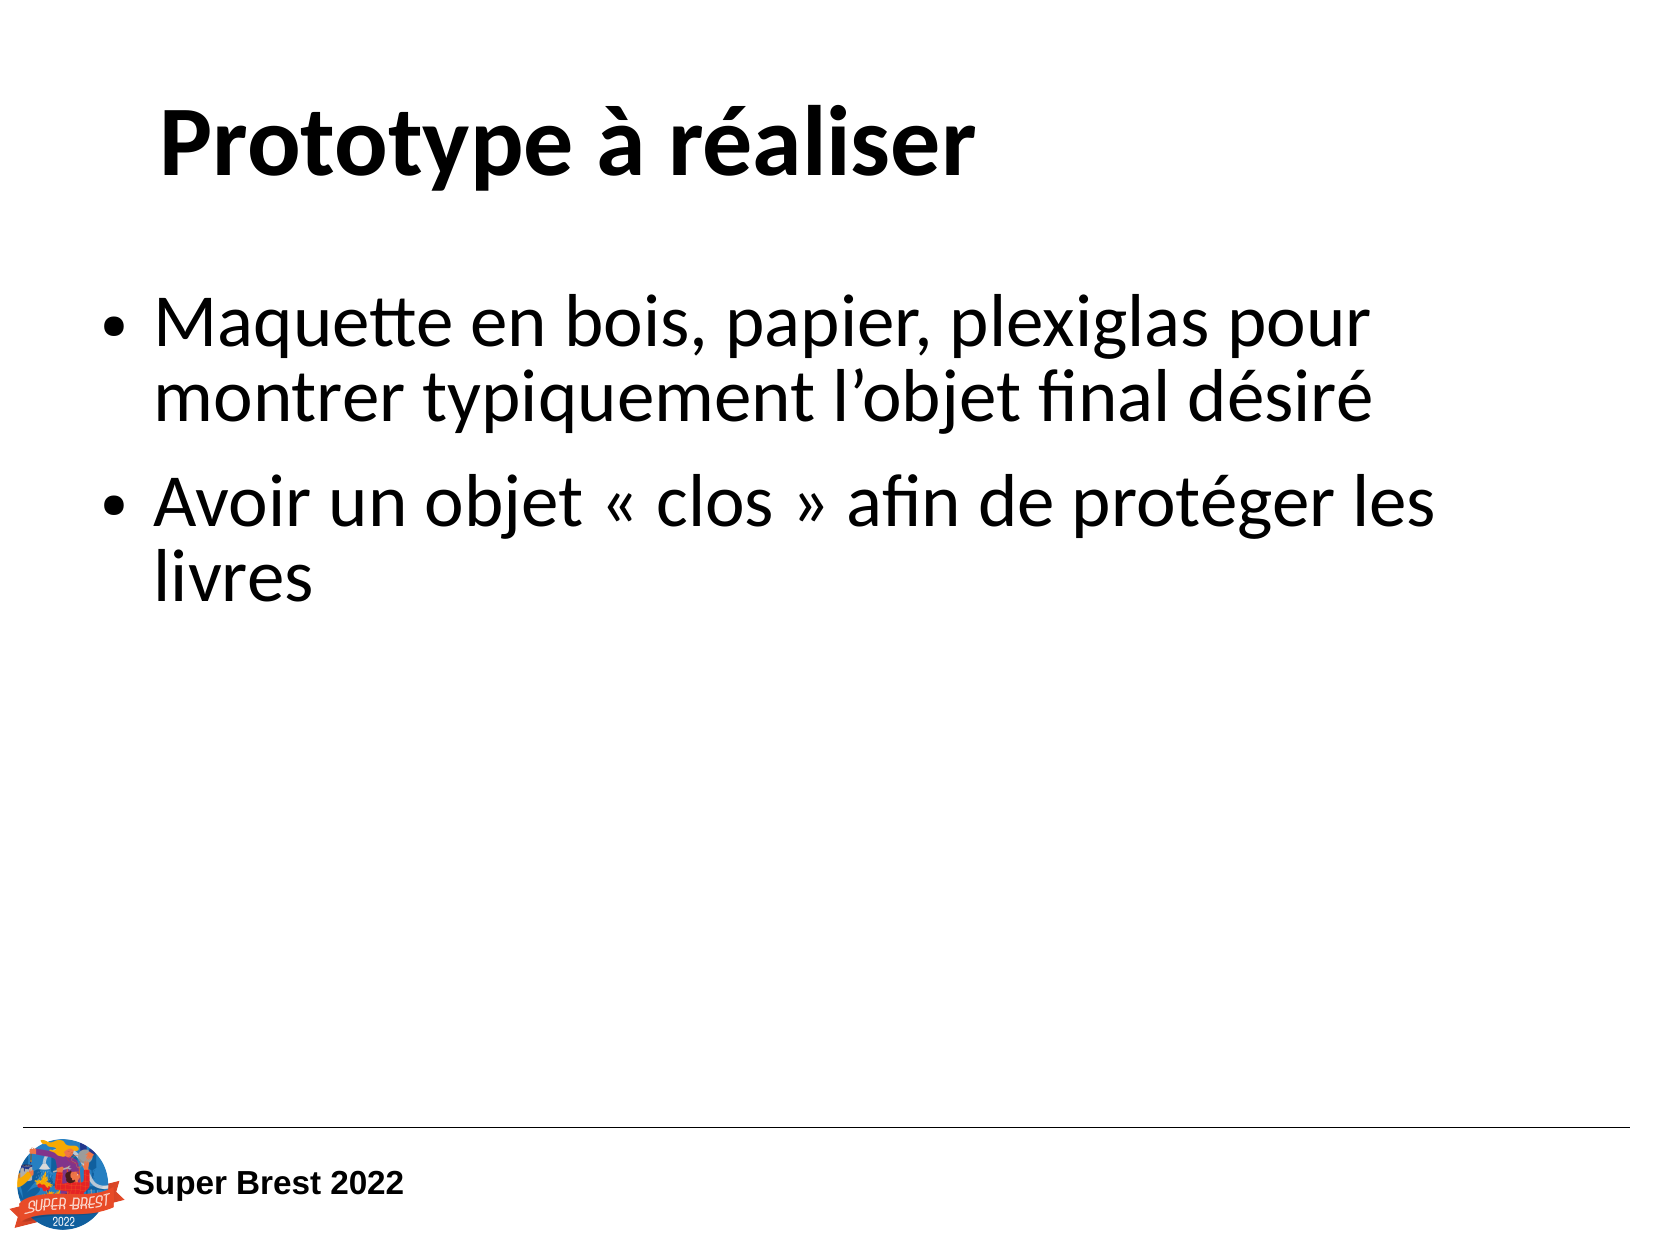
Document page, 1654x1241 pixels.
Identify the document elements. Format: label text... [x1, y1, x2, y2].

list Maquette en bois, papier, plexiglas pour montrer typiquement l’objet final désiré Avoir un objet « clos » afin de protéger les livres [82, 290, 1571, 1109]
title Prototype à réaliser [11, 47, 1347, 255]
picture [9, 1139, 125, 1230]
text_box Super Brest 2022 [125, 1157, 1040, 1210]
